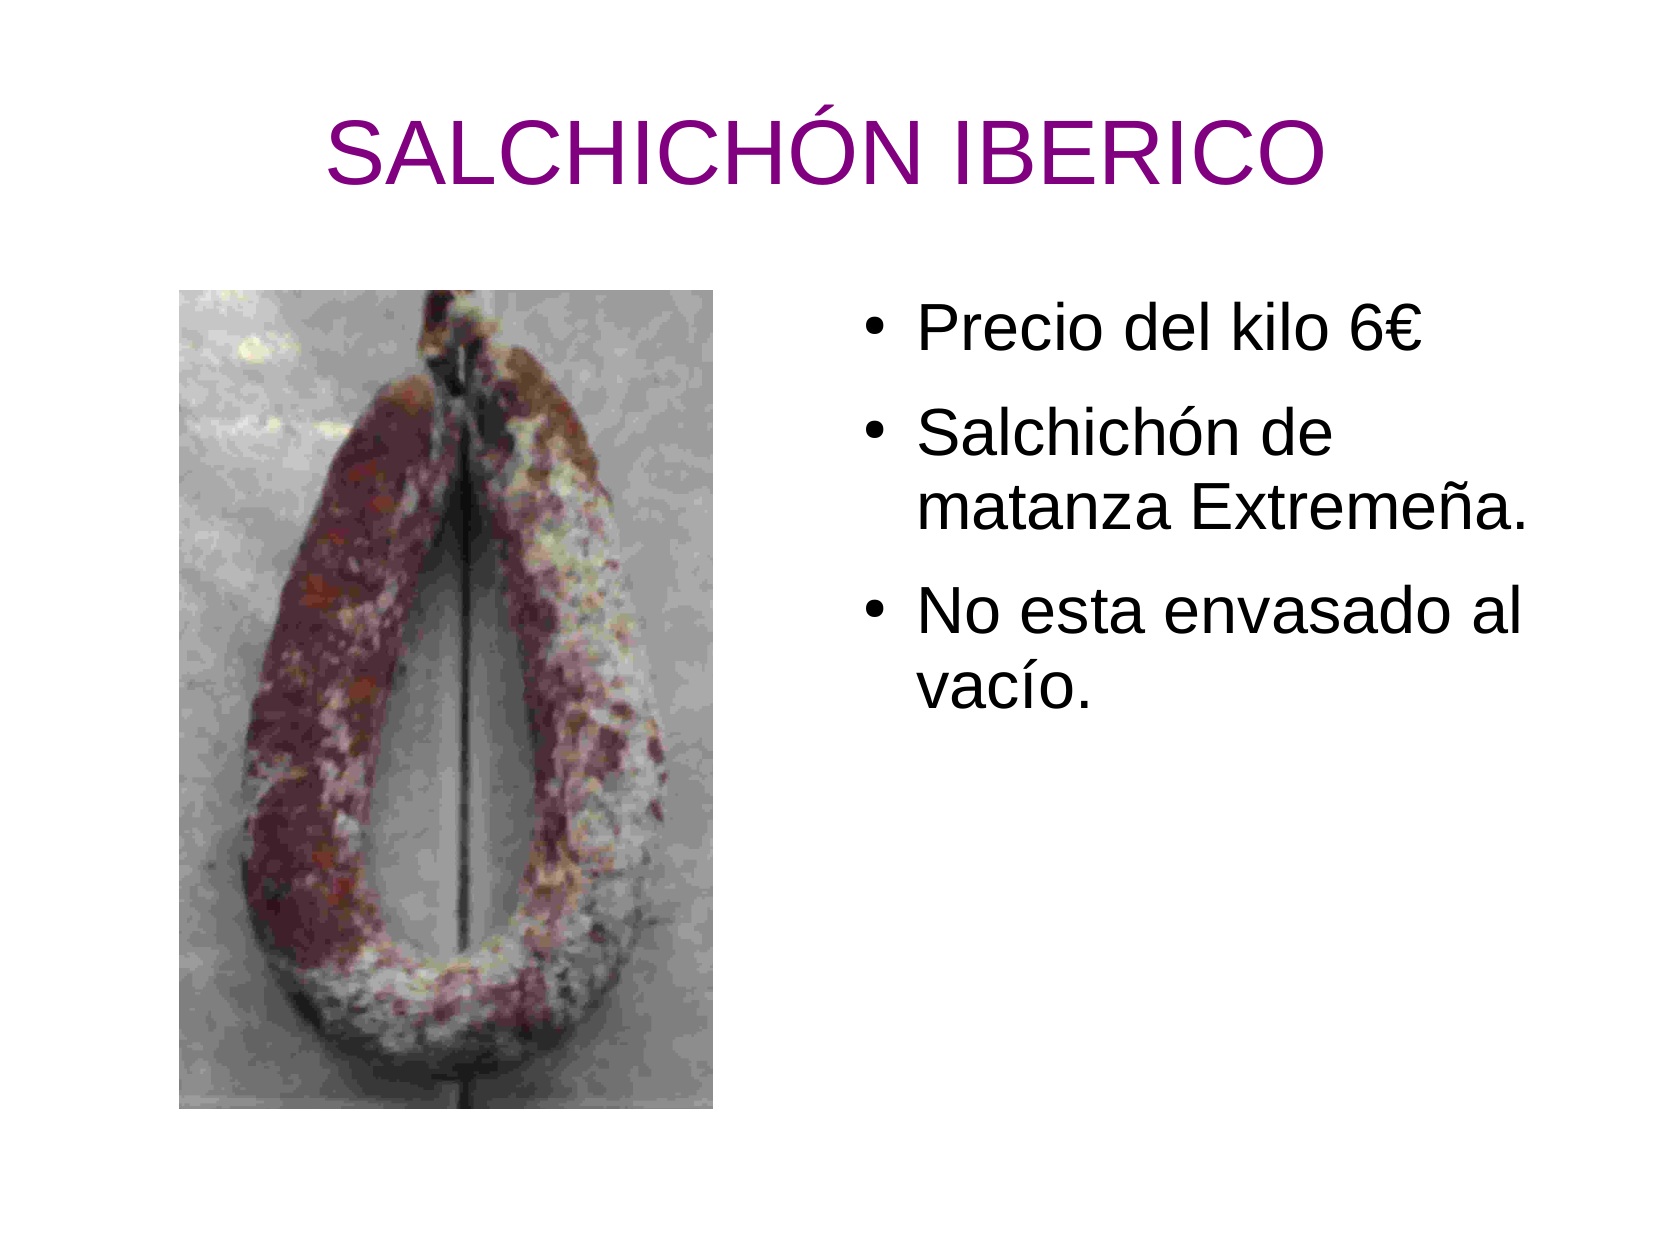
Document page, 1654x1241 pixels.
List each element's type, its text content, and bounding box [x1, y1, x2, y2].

title SALCHICHÓN IBERICO [82, 49, 1571, 257]
list Precio del kilo 6€ Salchichón de matanza Extremeña. No esta envasado al vacío. [845, 290, 1572, 1109]
picture [179, 290, 713, 1109]
